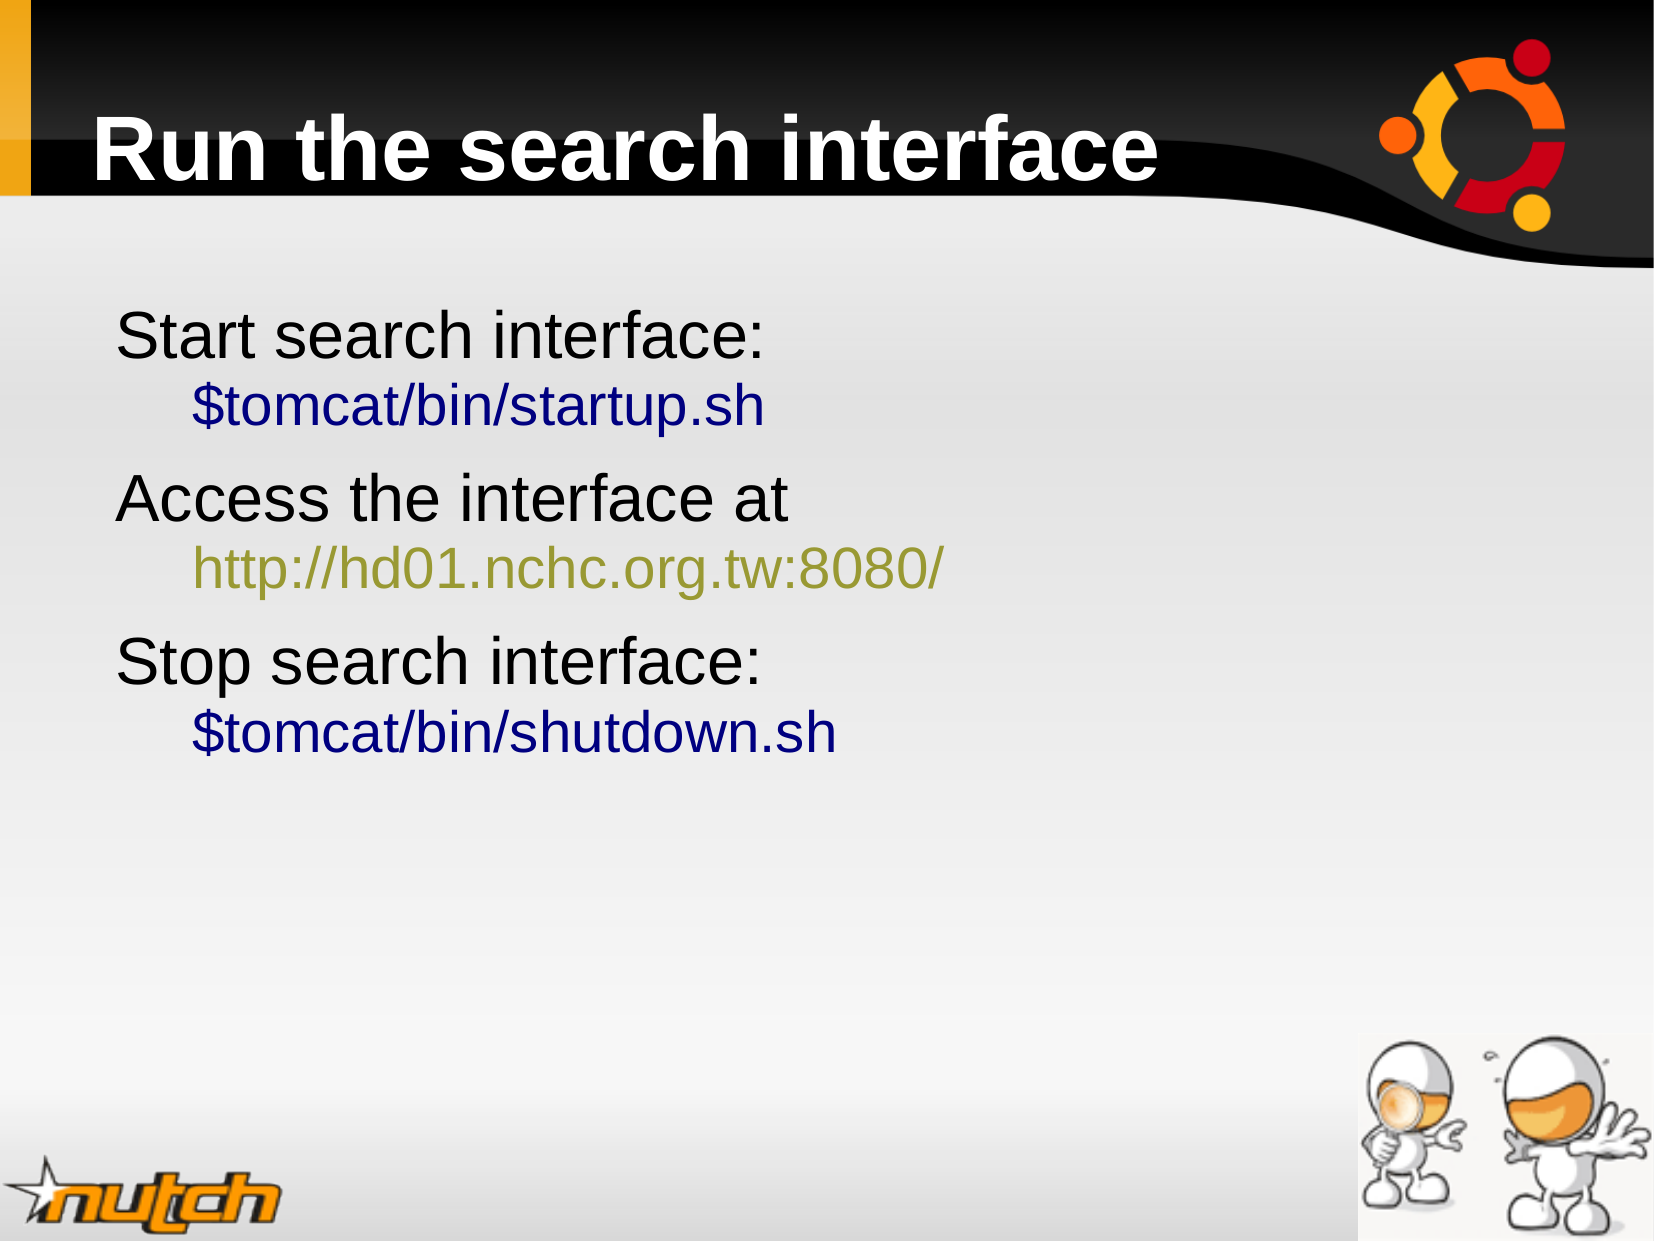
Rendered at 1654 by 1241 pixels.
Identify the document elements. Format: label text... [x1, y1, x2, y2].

picture [0, 0, 1654, 1241]
title Run the search interface [76, 0, 1565, 208]
list Start search interface: $tomcat/bin/startup.sh Access the interface at http://hd01.nchc.org.tw:8080/ Stop search interface: $tomcat/bin/shutdown.sh [82, 290, 1571, 1124]
